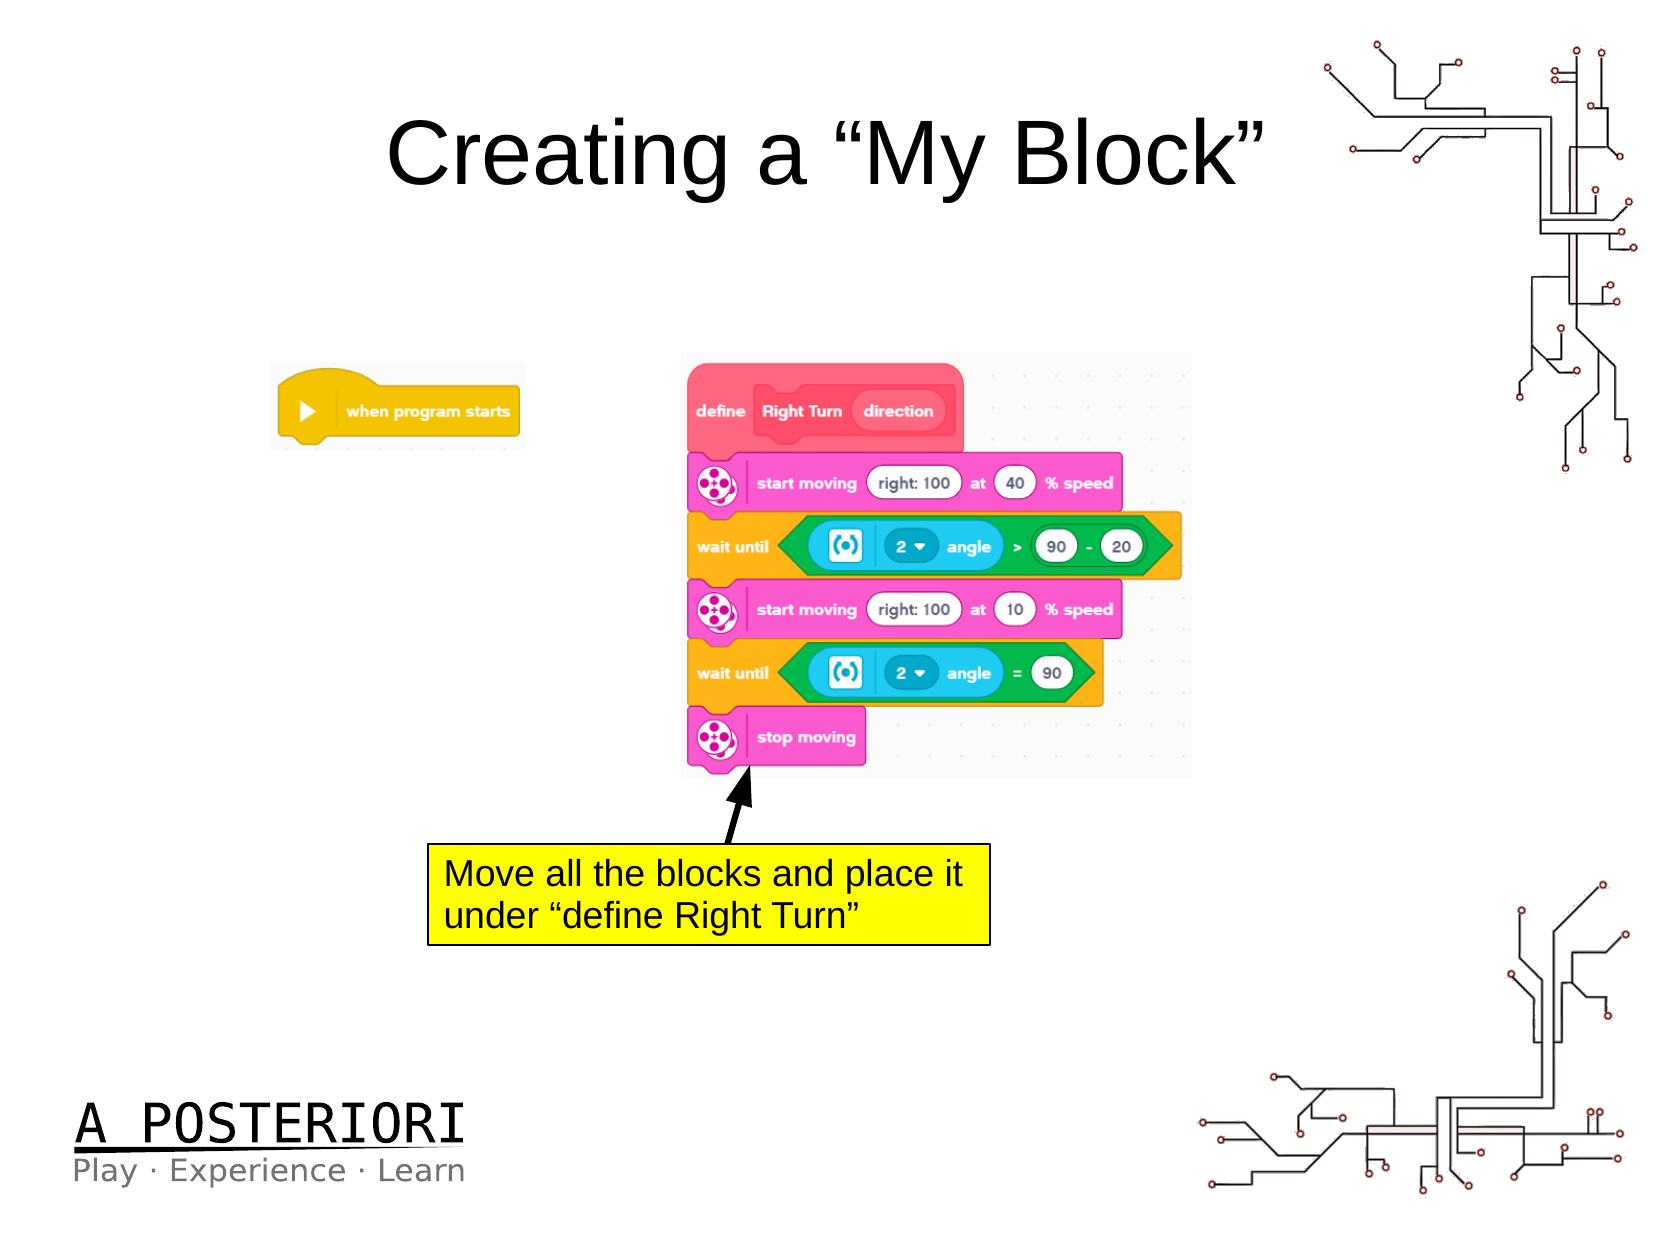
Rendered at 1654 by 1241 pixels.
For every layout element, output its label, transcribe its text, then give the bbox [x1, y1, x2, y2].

title Creating a “My Block” [82, 49, 1571, 257]
picture [1177, 863, 1635, 1200]
picture [1305, 35, 1643, 495]
picture [270, 362, 526, 451]
picture [681, 352, 1192, 778]
text_box Move all the blocks and place it under “define Right Turn” [427, 844, 991, 946]
